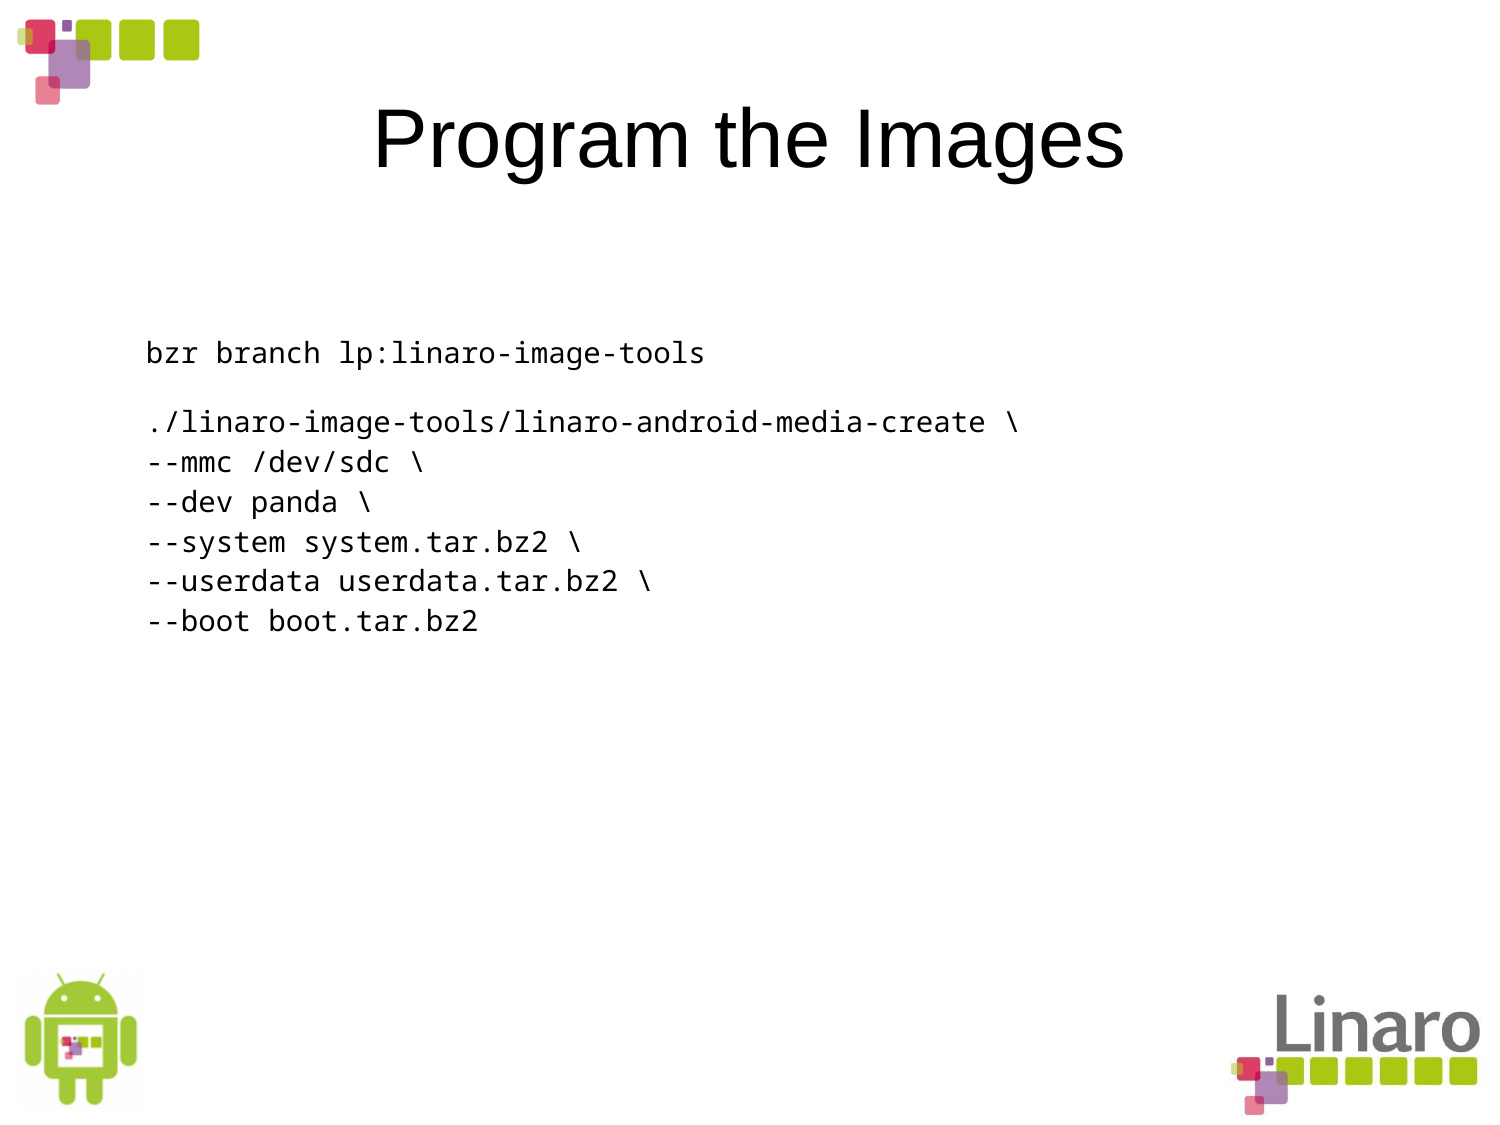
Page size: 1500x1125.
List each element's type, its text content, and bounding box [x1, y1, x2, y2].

picture [1219, 986, 1491, 1123]
title Program the Images [74, 44, 1425, 233]
list bzr branch lp:linaro-image-tools ./linaro-image-tools/linaro-android-media-create \ --mmc /dev/sdc \ --dev panda \ --system system.tar.bz2 \ --userdata userdata.tar.bz2 \ --boot boot.tar.bz2 [74, 263, 1425, 916]
picture [18, 971, 142, 1109]
picture [16, 12, 205, 121]
